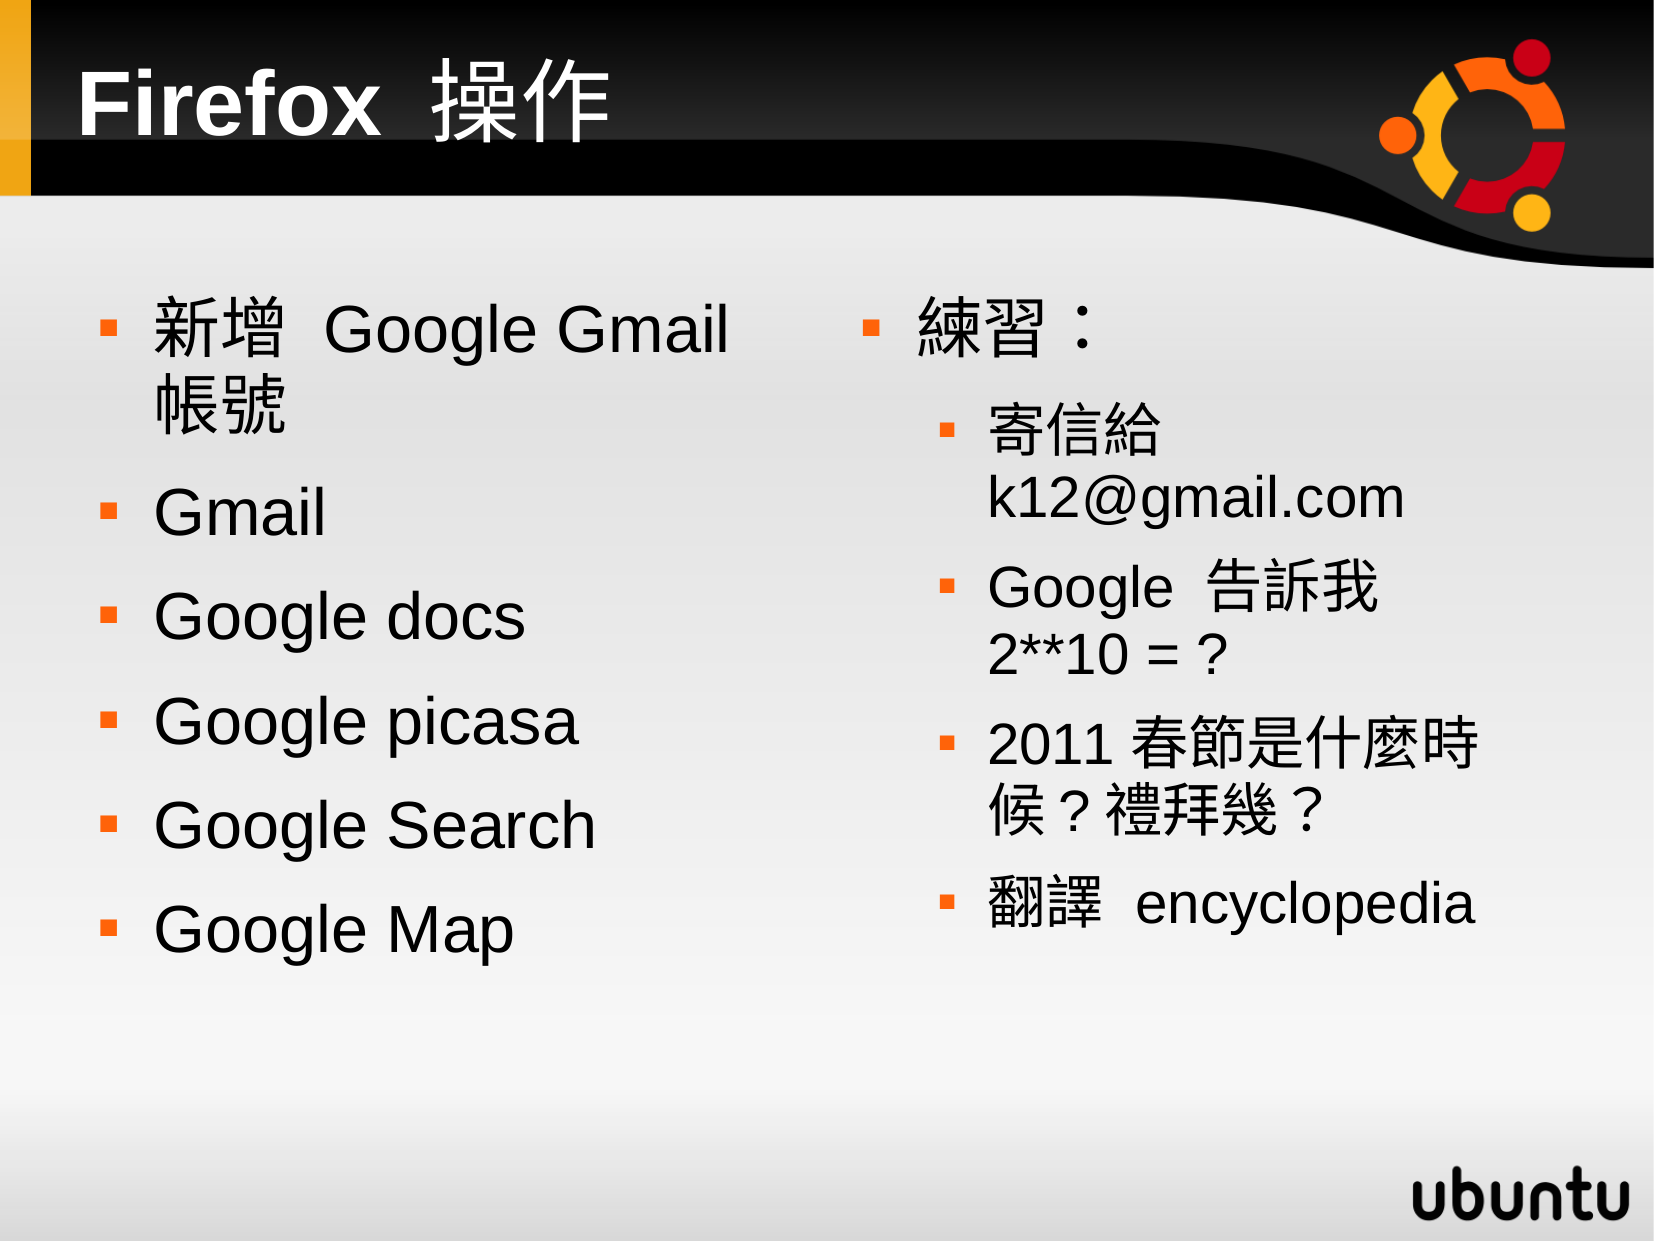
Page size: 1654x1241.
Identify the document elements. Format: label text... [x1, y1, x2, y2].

picture [0, 0, 1654, 1241]
list 新增 Google Gmail 帳號 Gmail Google docs Google picasa Google Search Google Map [82, 290, 809, 1094]
list 練習： 寄信給k12@gmail.com Google 告訴我 2**10 = ? 2011春節是什麼時候?禮拜幾？ 翻譯 encyclopedia [845, 290, 1572, 1094]
title Firefox 操作 [76, 7, 1565, 200]
